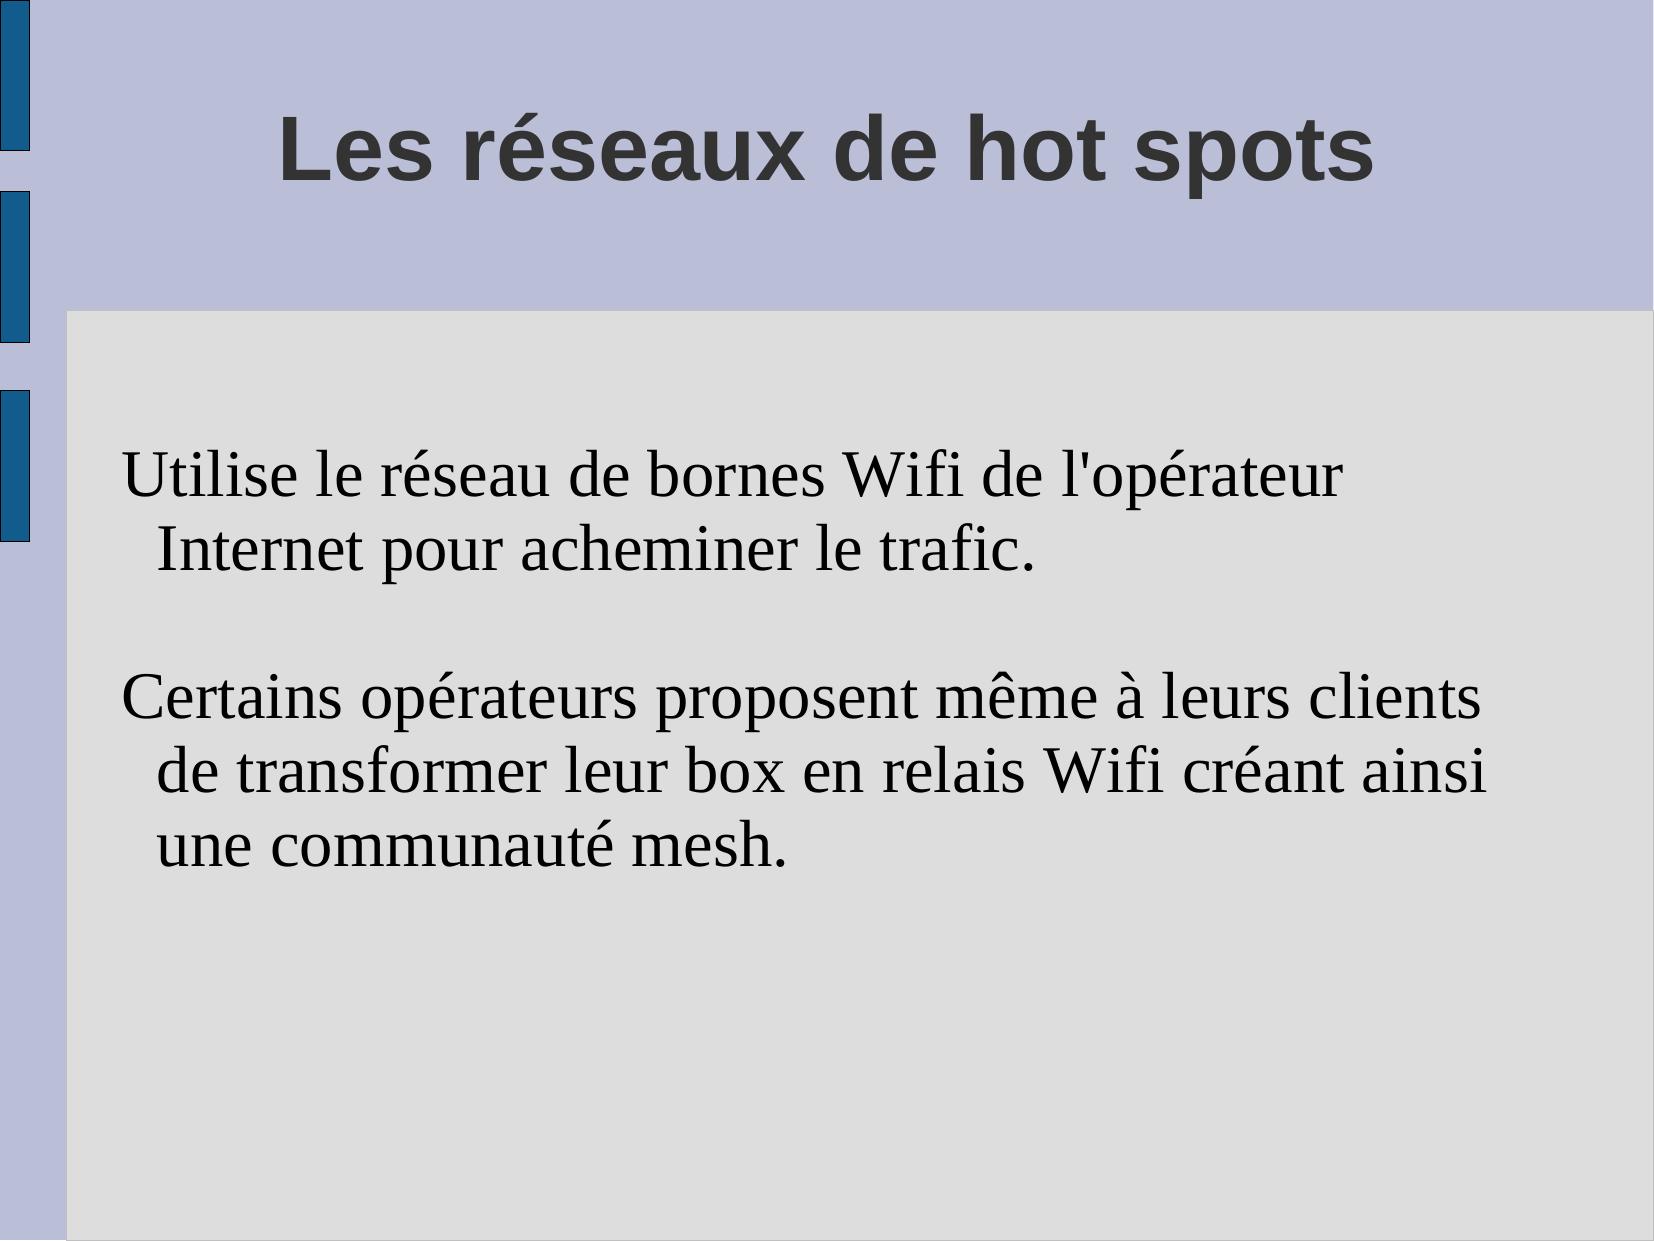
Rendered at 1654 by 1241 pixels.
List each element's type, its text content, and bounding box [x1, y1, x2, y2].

subtitle Utilise le réseau de bornes Wifi de l'opérateur Internet pour acheminer le trafic. Certains opérateurs proposent même à leurs clients de transformer leur box en relais Wifi créant ainsi une communauté mesh. [121, 265, 1534, 1127]
title Les réseaux de hot spots [121, 91, 1534, 207]
